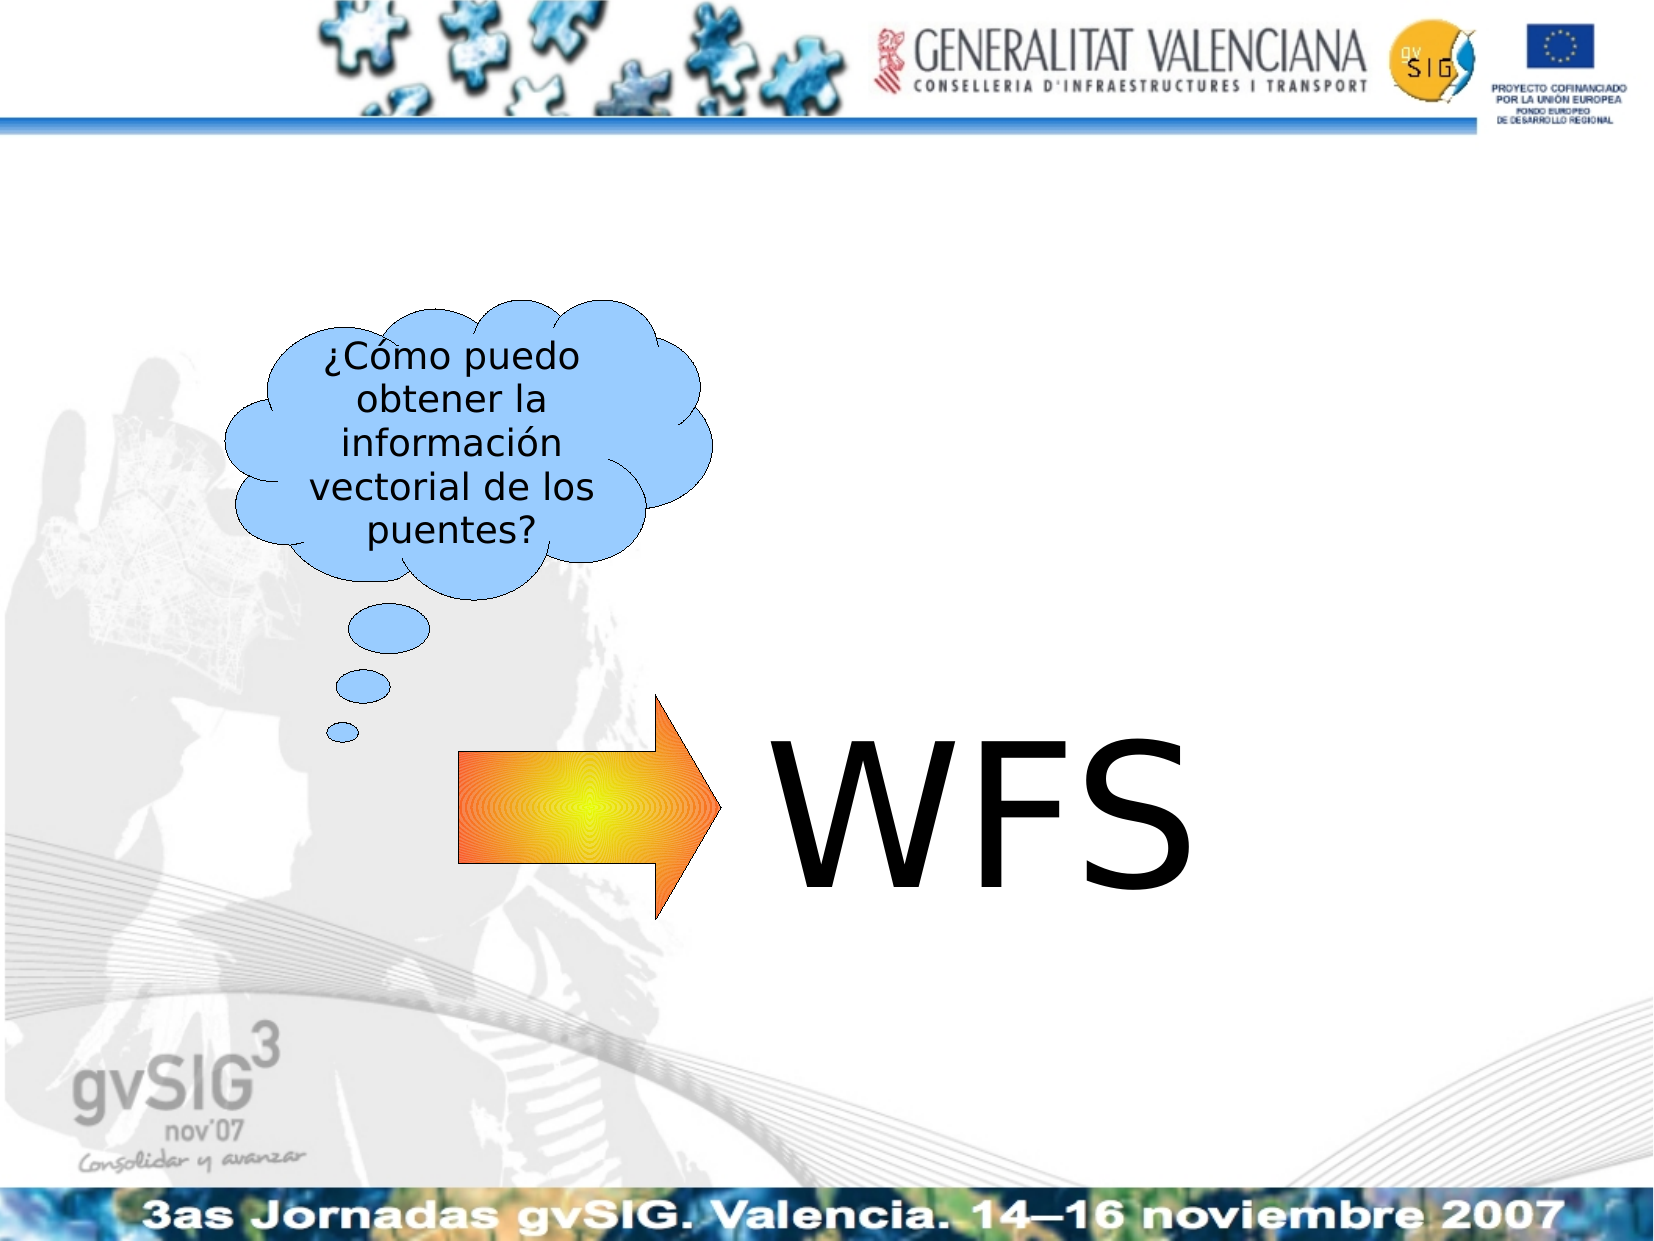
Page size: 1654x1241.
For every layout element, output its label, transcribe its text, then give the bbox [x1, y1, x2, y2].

text_box ¿Cómo puedo obtener la información vectorial de los puentes? [224, 300, 713, 601]
text_box WFS [749, 694, 1238, 942]
text_box ¿Cómo puedo obtener la información vectorial de los puentes? [348, 603, 430, 654]
text_box ¿Cómo puedo obtener la información vectorial de los puentes? [336, 669, 391, 704]
text_box [458, 694, 722, 920]
picture [0, 0, 1654, 1241]
